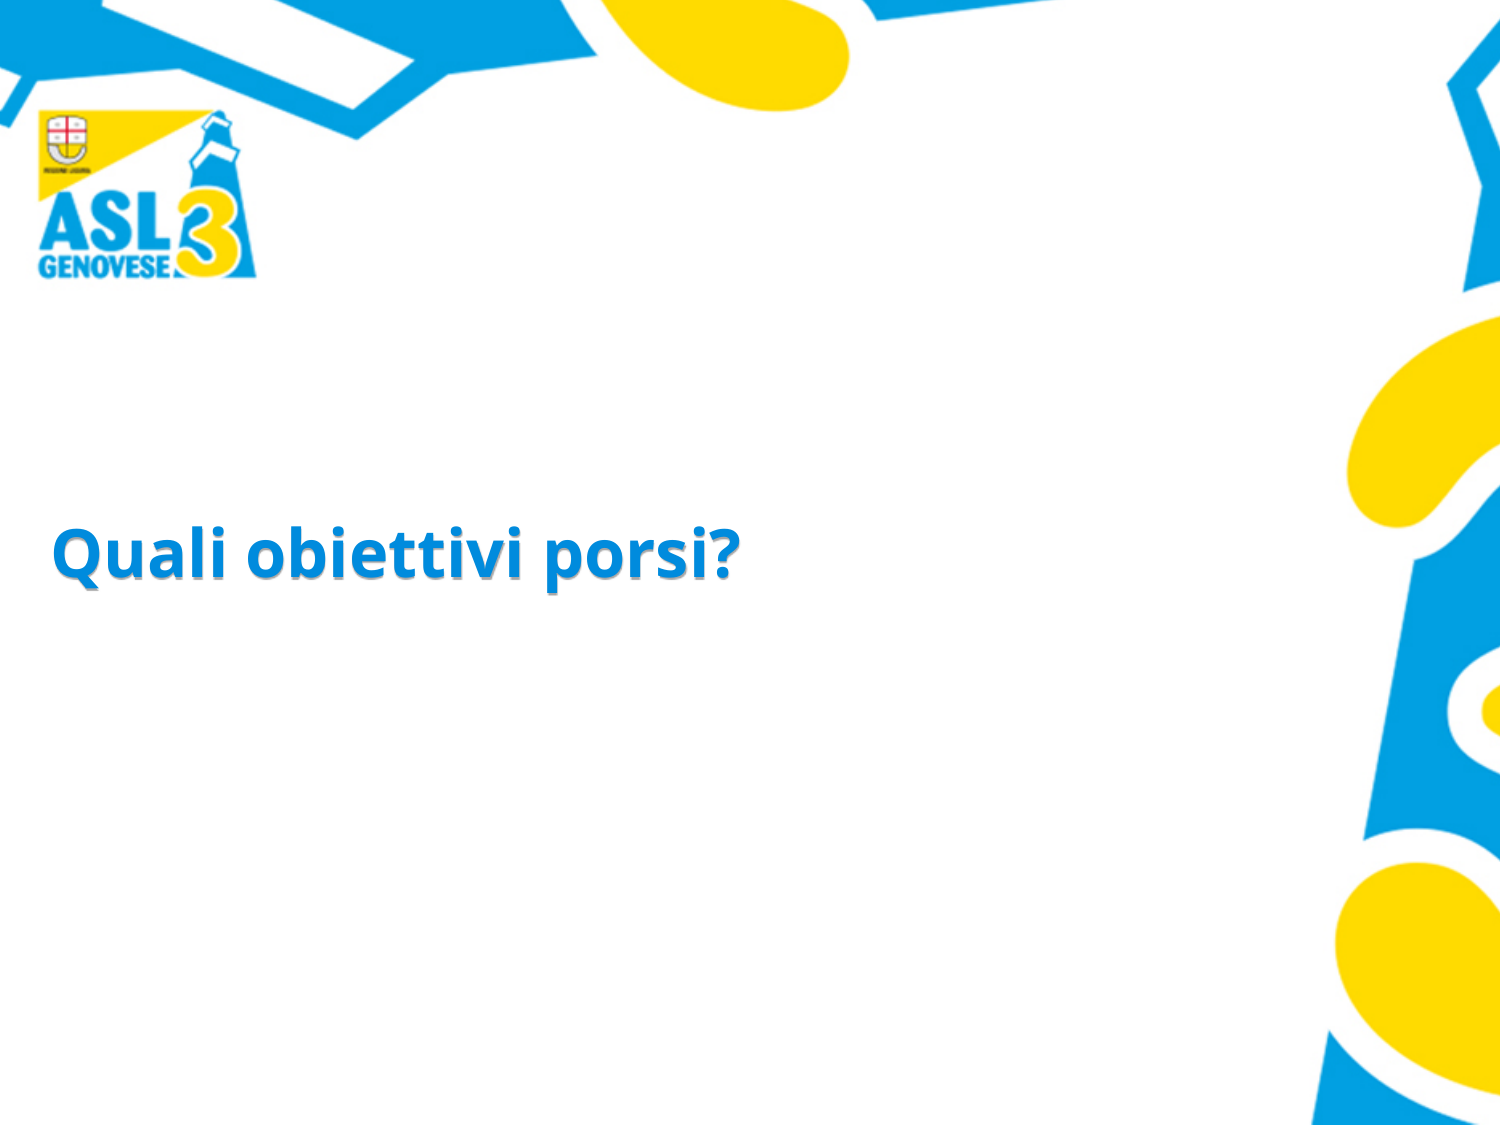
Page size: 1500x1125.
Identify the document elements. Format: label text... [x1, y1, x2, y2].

list Quali obiettivi porsi? [35, 310, 1374, 1091]
